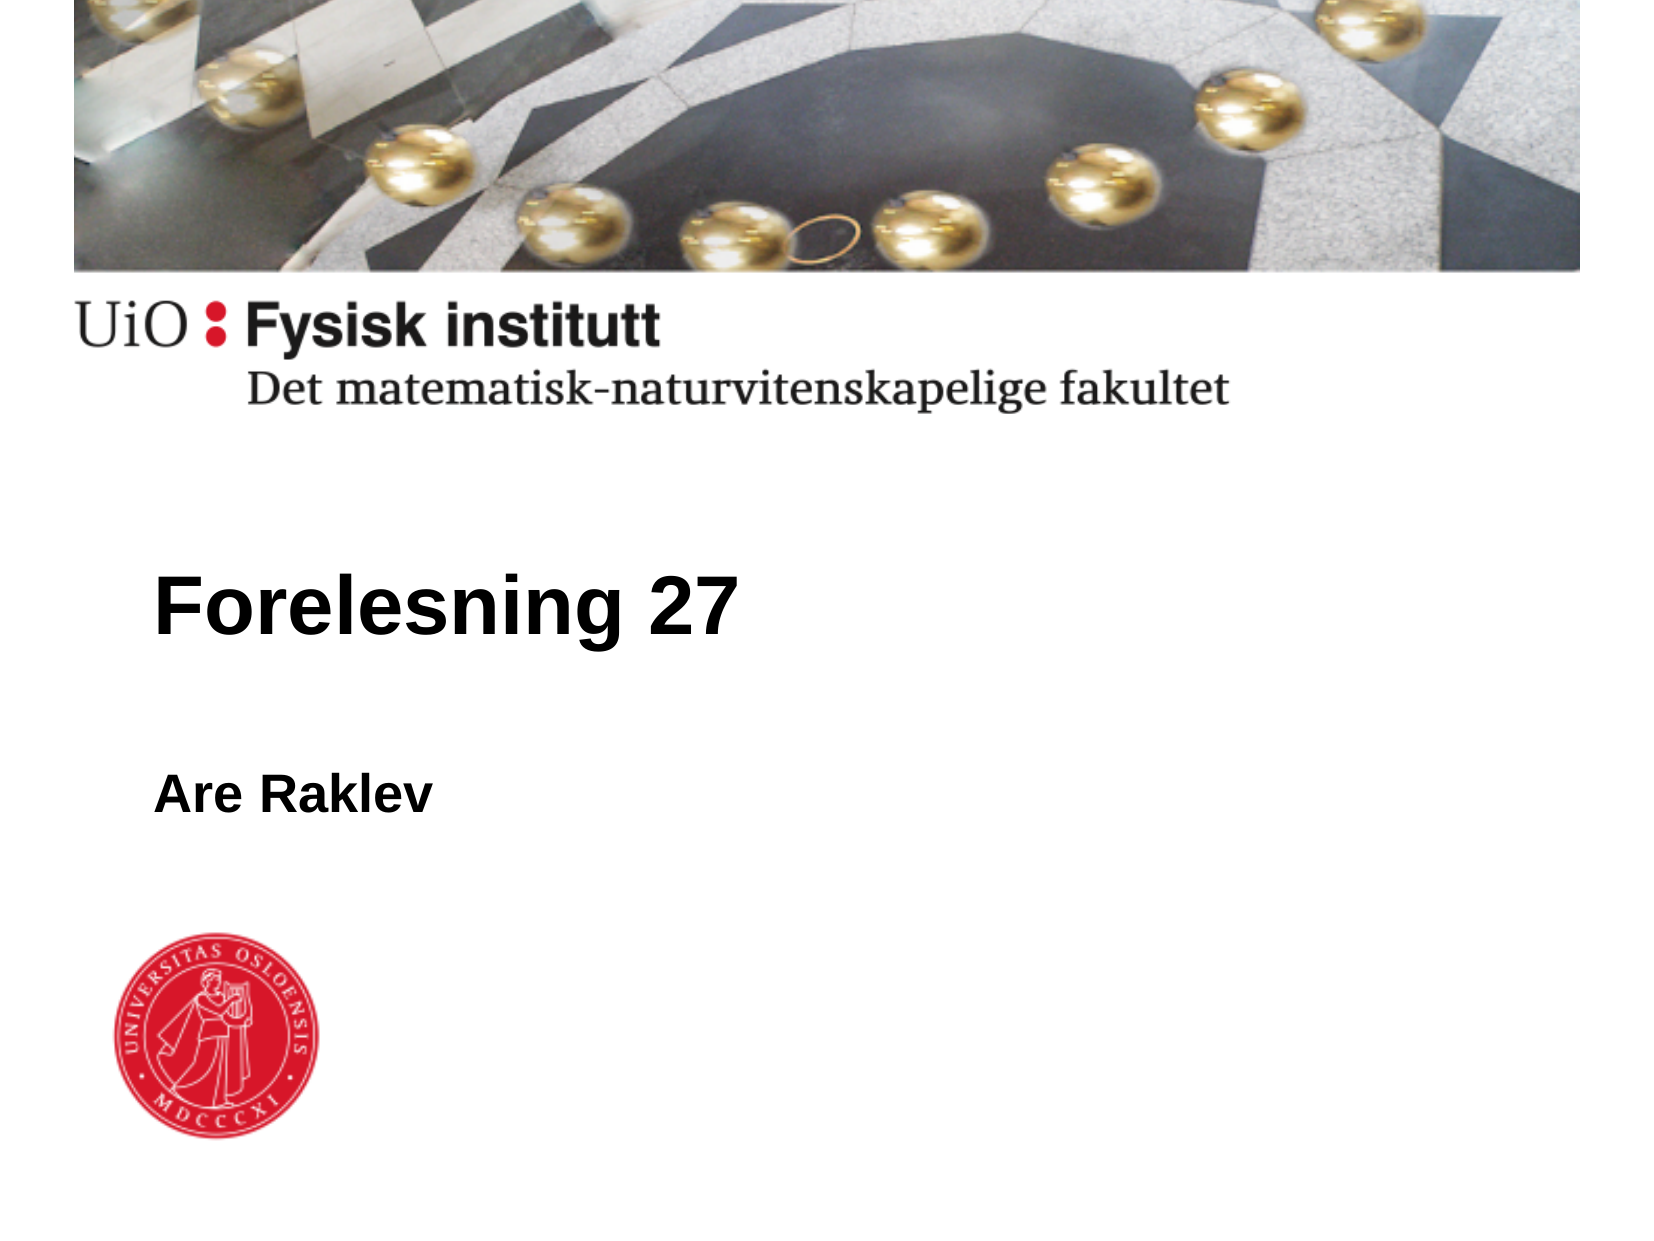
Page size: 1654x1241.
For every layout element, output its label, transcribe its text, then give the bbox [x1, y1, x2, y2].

picture [72, 292, 1238, 420]
picture [109, 927, 326, 1147]
picture [74, 0, 1580, 280]
title Are Raklev [153, 725, 1500, 862]
subtitle Forelesning 27 [153, 545, 1418, 666]
